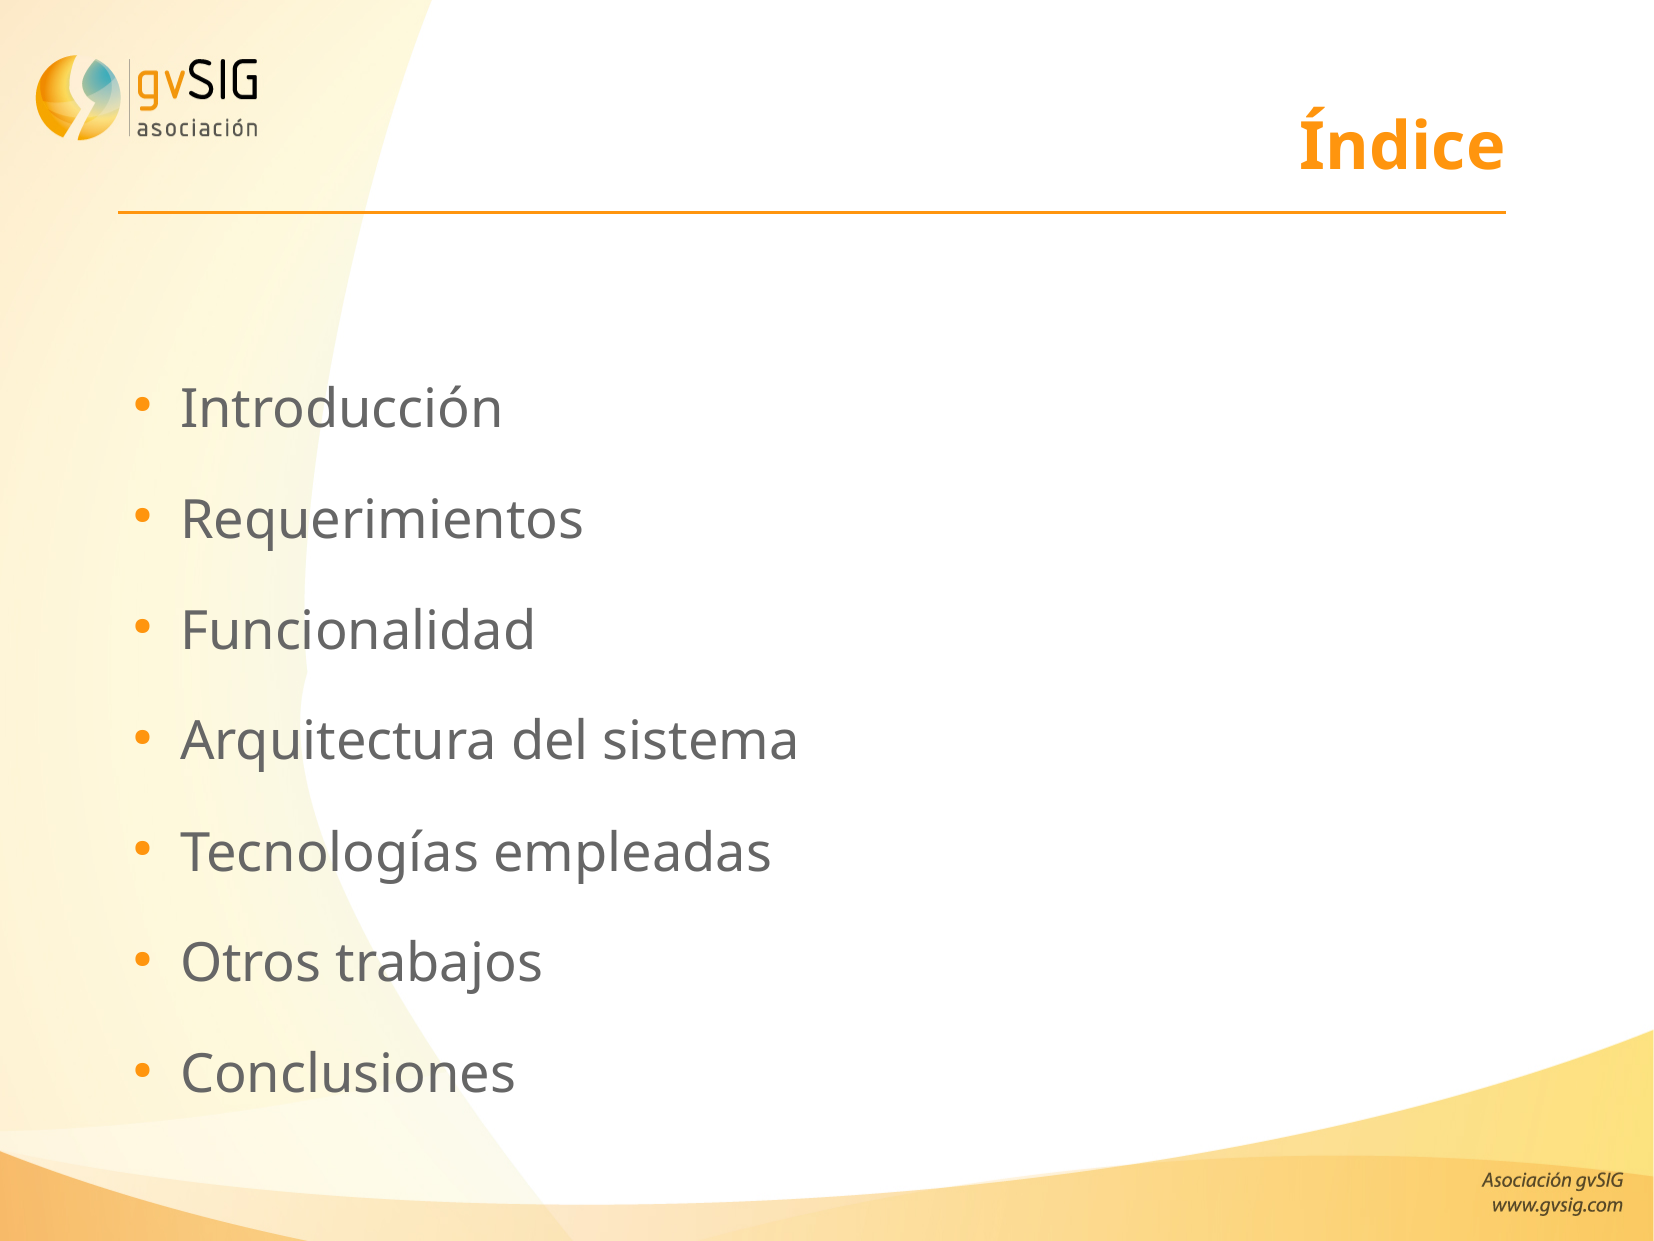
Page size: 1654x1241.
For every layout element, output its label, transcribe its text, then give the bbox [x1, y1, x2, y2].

title Índice [118, 94, 1506, 193]
text_box Introducción Requerimientos Funcionalidad Arquitectura del sistema Tecnologías empleadas Otros trabajos Conclusiones [118, 324, 1506, 1123]
picture [0, 0, 1654, 1241]
